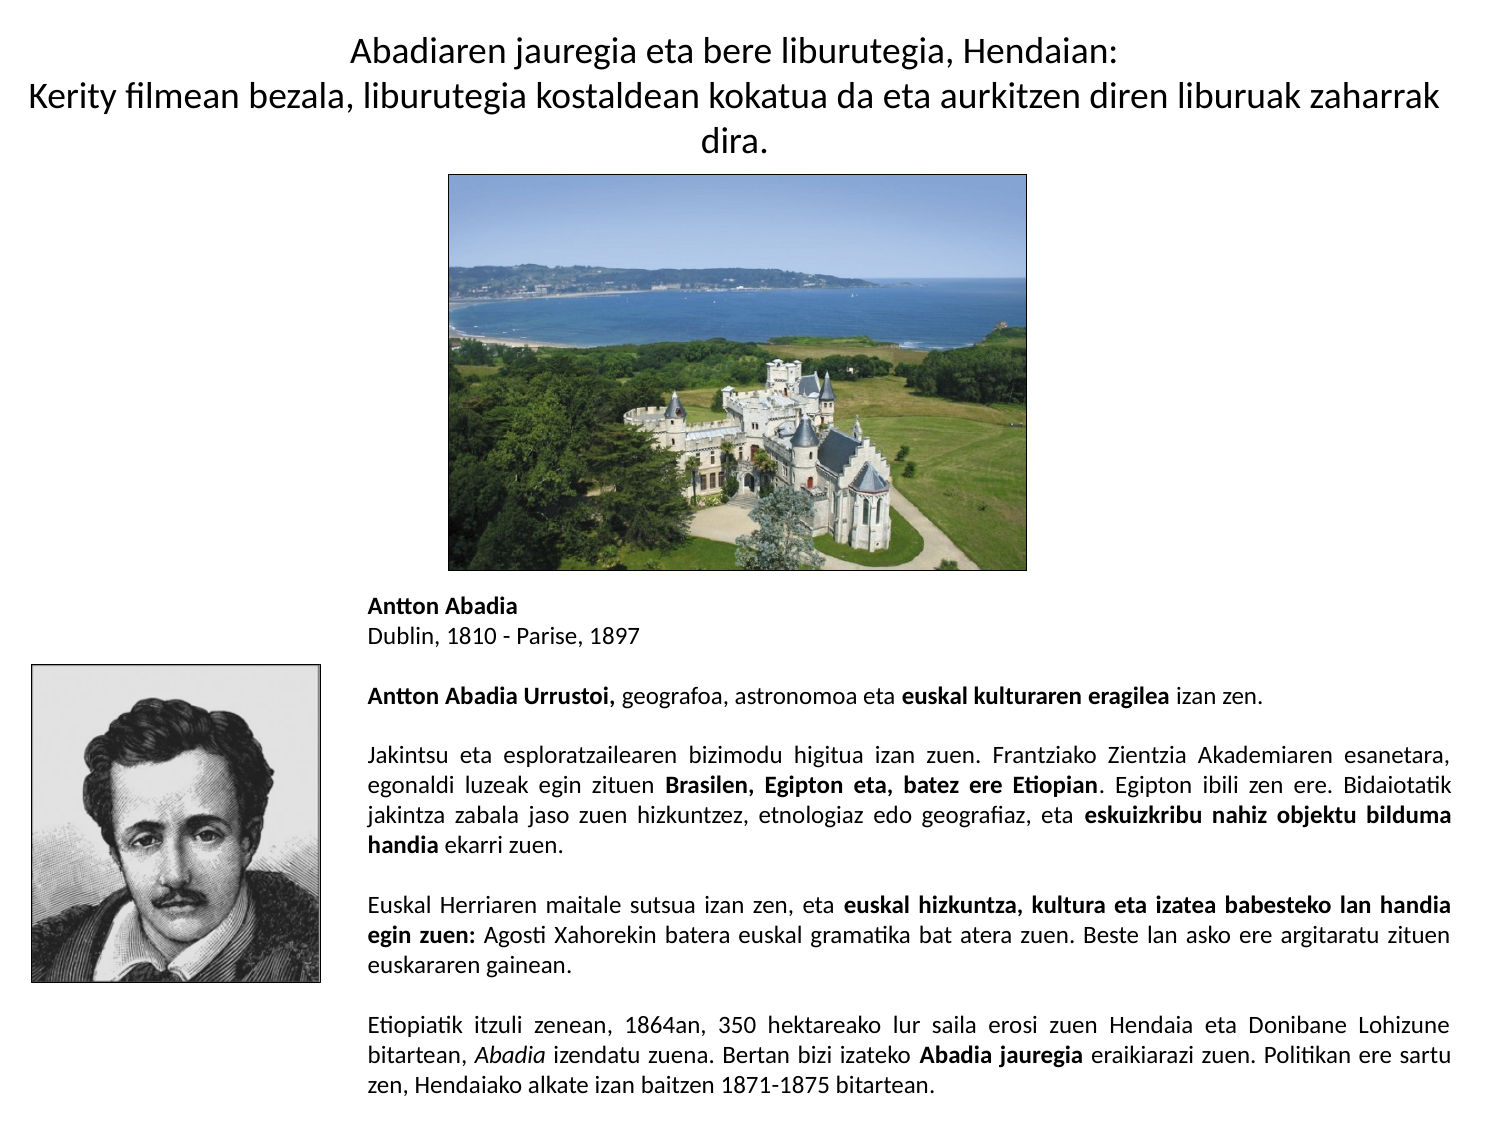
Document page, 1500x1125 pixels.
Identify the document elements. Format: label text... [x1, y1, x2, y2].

text_box Antton Abadia Dublin, 1810 - Parise, 1897 Antton Abadia Urrustoi, geografoa, astronomoa eta euskal kulturaren eragilea izan zen. Jakintsu eta esploratzailearen bizimodu higitua izan zuen. Frantziako Zientzia Akademiaren esanetara, egonaldi luzeak egin zituen Brasilen, Egipton eta, batez ere Etiopian. Egipton ibili zen ere. Bidaiotatik jakintza zabala jaso zuen hizkuntzez, etnologiaz edo geografiaz, eta eskuizkribu nahiz objektu bilduma handia ekarri zuen. Euskal Herriaren maitale sutsua izan zen, eta euskal hizkuntza, kultura eta izatea babesteko lan handia egin zuen: Agosti Xahorekin batera euskal gramatika bat atera zuen. Beste lan asko ere argitaratu zituen euskararen gainean. Etiopiatik itzuli zenean, 1864an, 350 hektareako lur saila erosi zuen Hendaia eta Donibane Lohizune bitartean, Abadia izendatu zuena. Bertan bizi izateko Abadia jauregia eraikiarazi zuen. Politikan ere sartu zen, Hendaiako alkate izan baitzen 1871-1875 bitartean. [352, 581, 1468, 1106]
text_box Abadiaren jauregia eta bere liburutegia, Hendaian: Kerity filmean bezala, liburutegia kostaldean kokatua da eta aurkitzen diren liburuak zaharrak dira. [0, 19, 1470, 169]
picture [31, 664, 320, 983]
picture [448, 174, 1027, 571]
